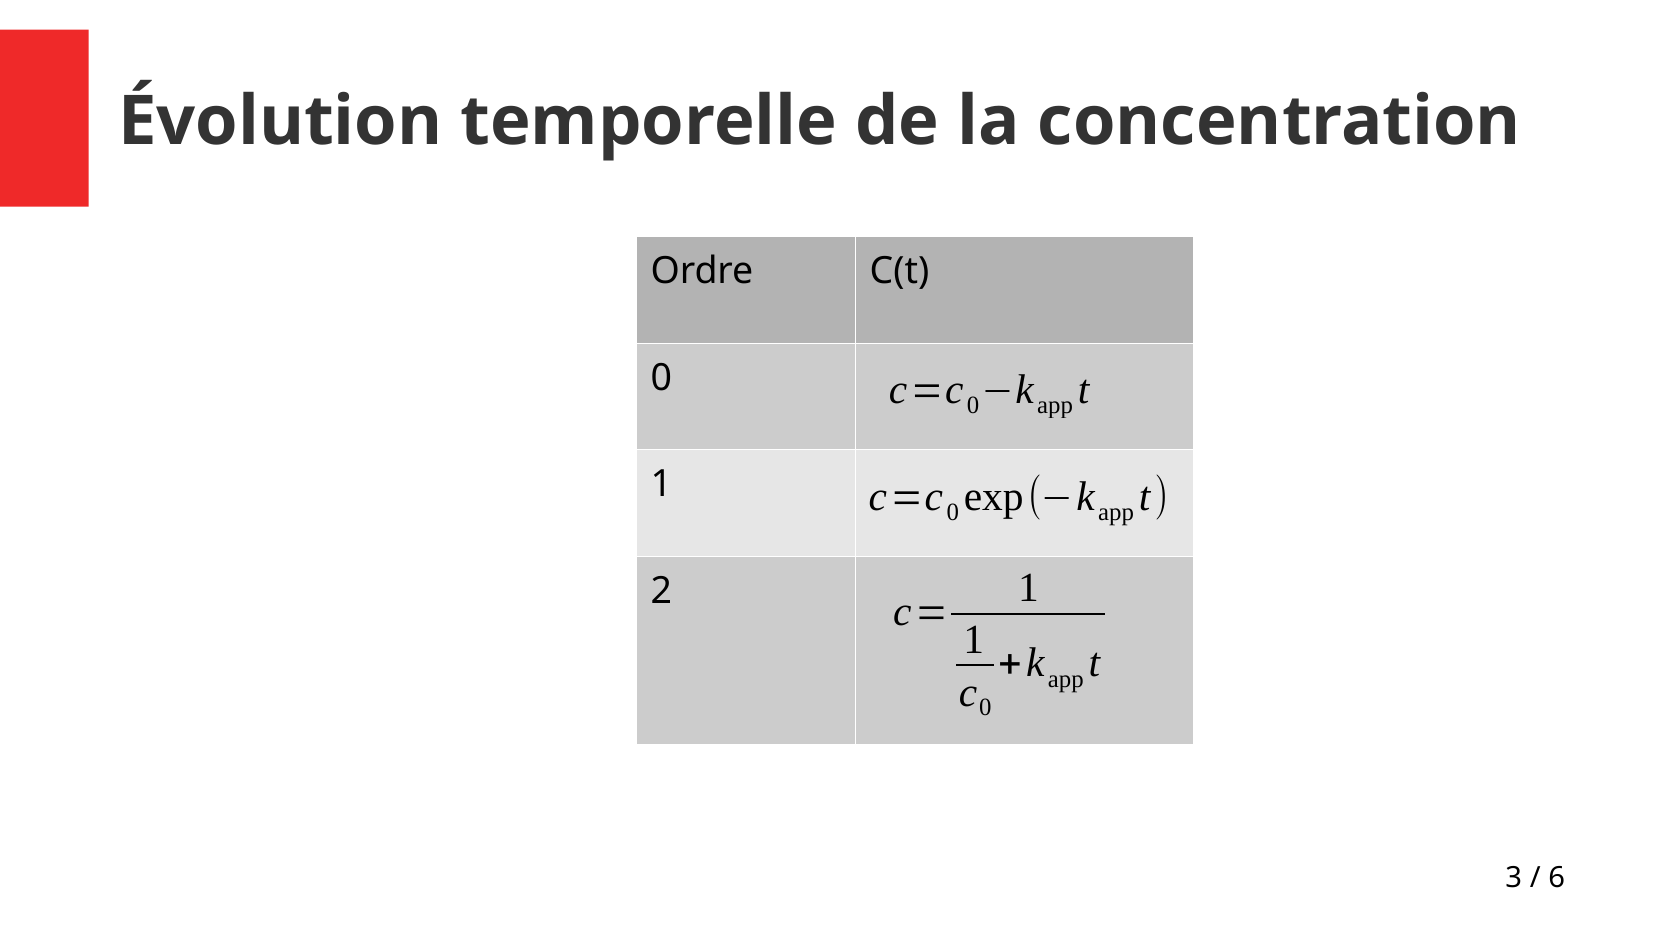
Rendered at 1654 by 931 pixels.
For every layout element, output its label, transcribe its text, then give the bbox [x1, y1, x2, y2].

chart [862, 472, 1175, 526]
table_cell 0 [637, 344, 855, 449]
chart [882, 366, 1099, 418]
title Évolution temporelle de la concentration [118, 29, 1595, 207]
table_cell [856, 450, 1193, 556]
chart [886, 564, 1114, 721]
table_header Ordre [637, 237, 855, 343]
table_header C(t) [856, 237, 1193, 343]
table_cell [856, 344, 1193, 449]
table_cell 1 [637, 450, 855, 556]
table_cell 2 [637, 557, 855, 744]
table_cell [856, 557, 1193, 744]
